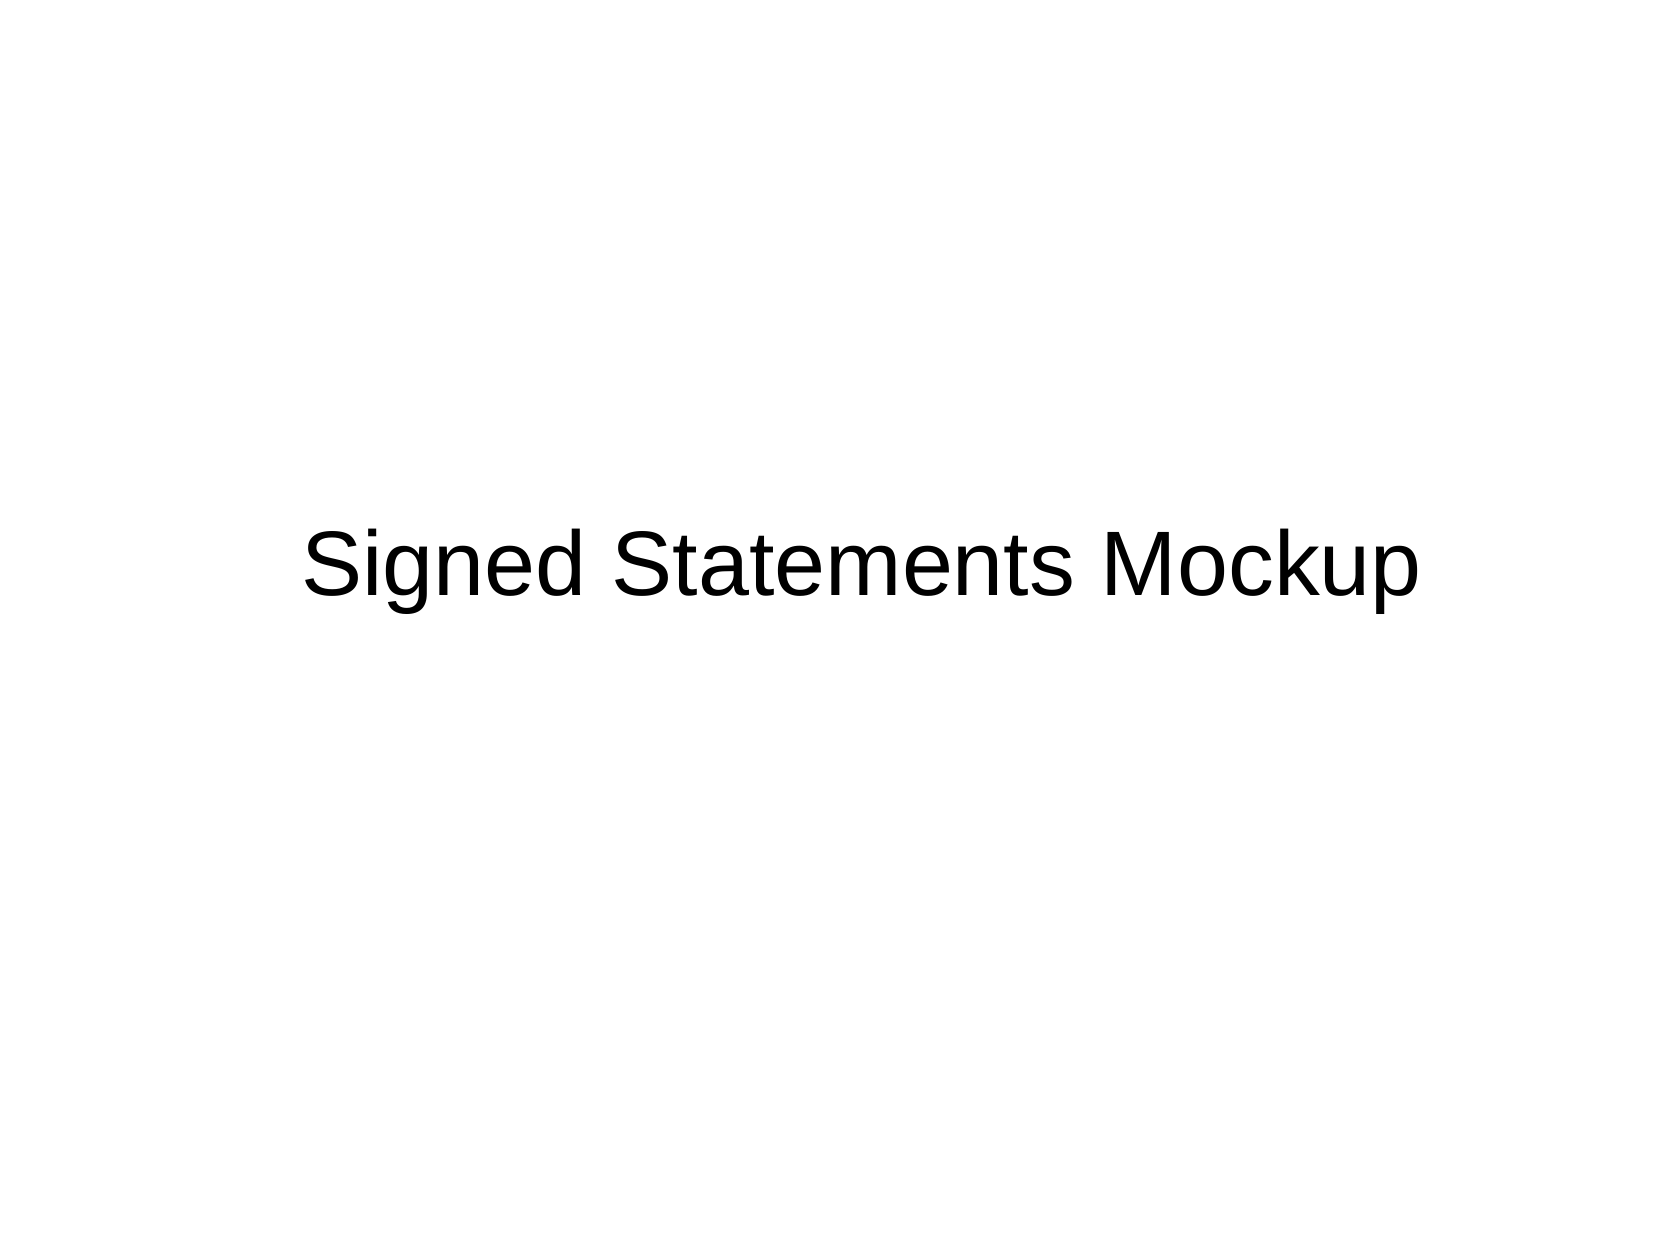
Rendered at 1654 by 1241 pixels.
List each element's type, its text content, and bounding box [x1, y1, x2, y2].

title Signed Statements Mockup [118, 460, 1607, 668]
